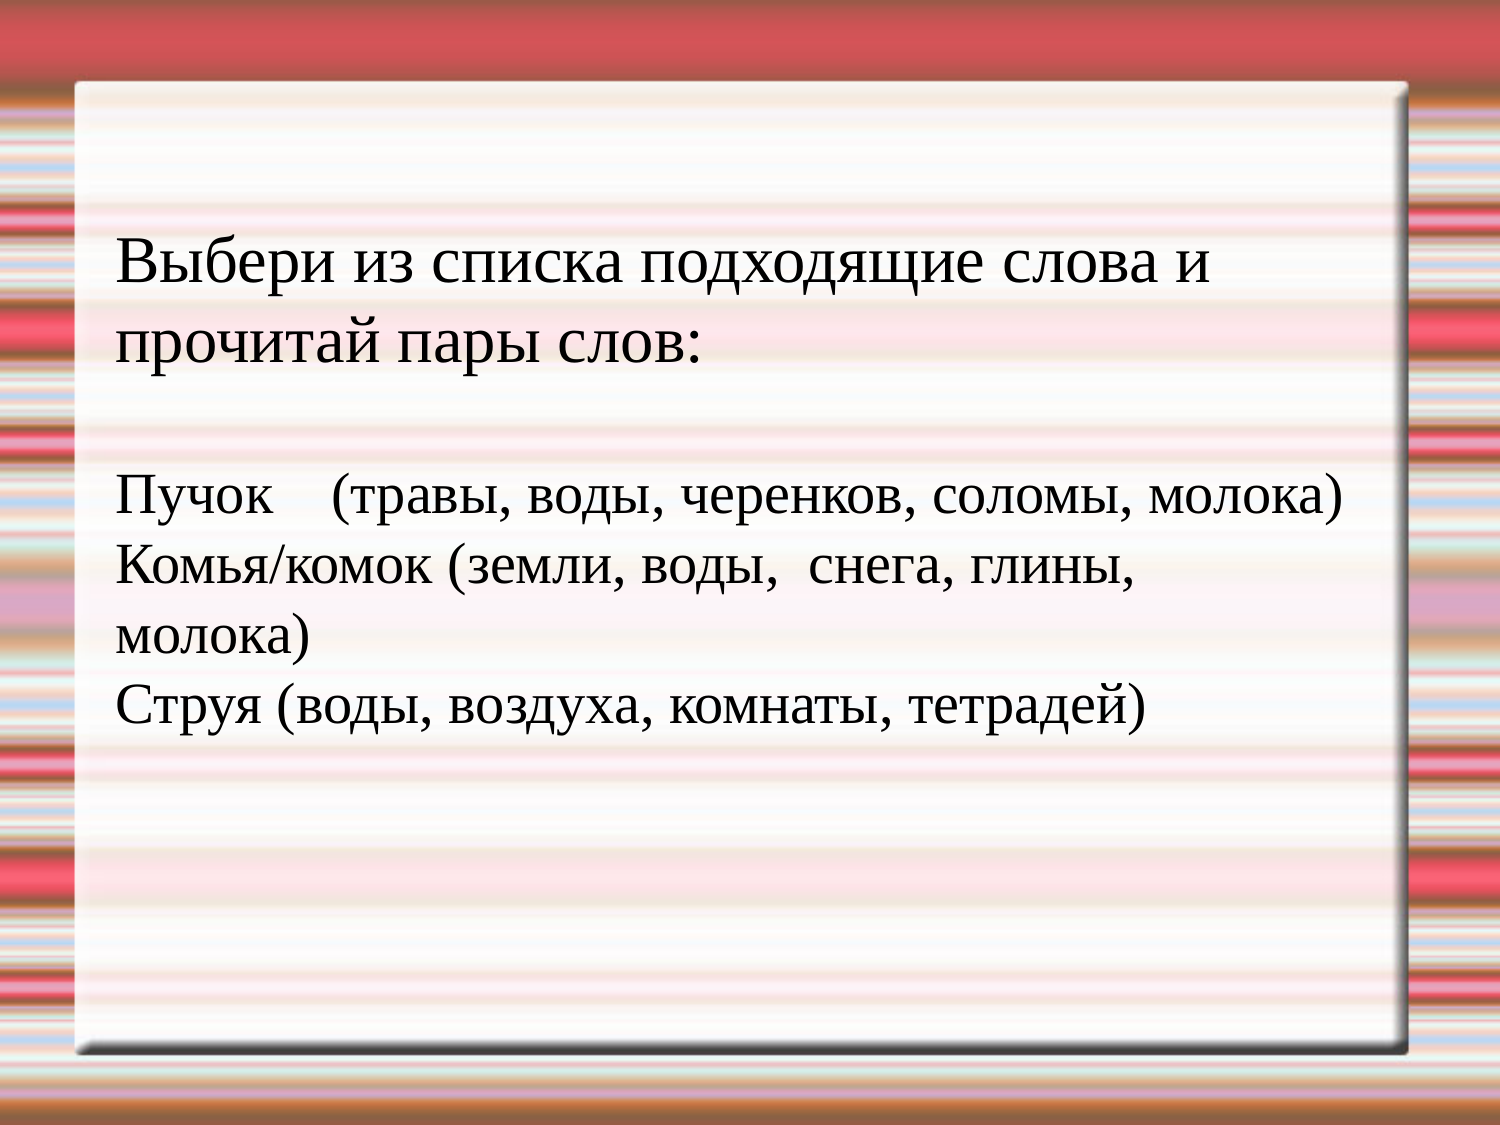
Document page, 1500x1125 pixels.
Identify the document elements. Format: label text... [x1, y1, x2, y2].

text_box Выбери из списка подходящие слова и прочитай пары слов: Пучок (травы, воды, черенков, соломы, молока) Комья/комок (земли, воды, снега, глины, молока) Струя (воды, воздуха, комнаты, тетрадей) [100, 208, 1376, 813]
